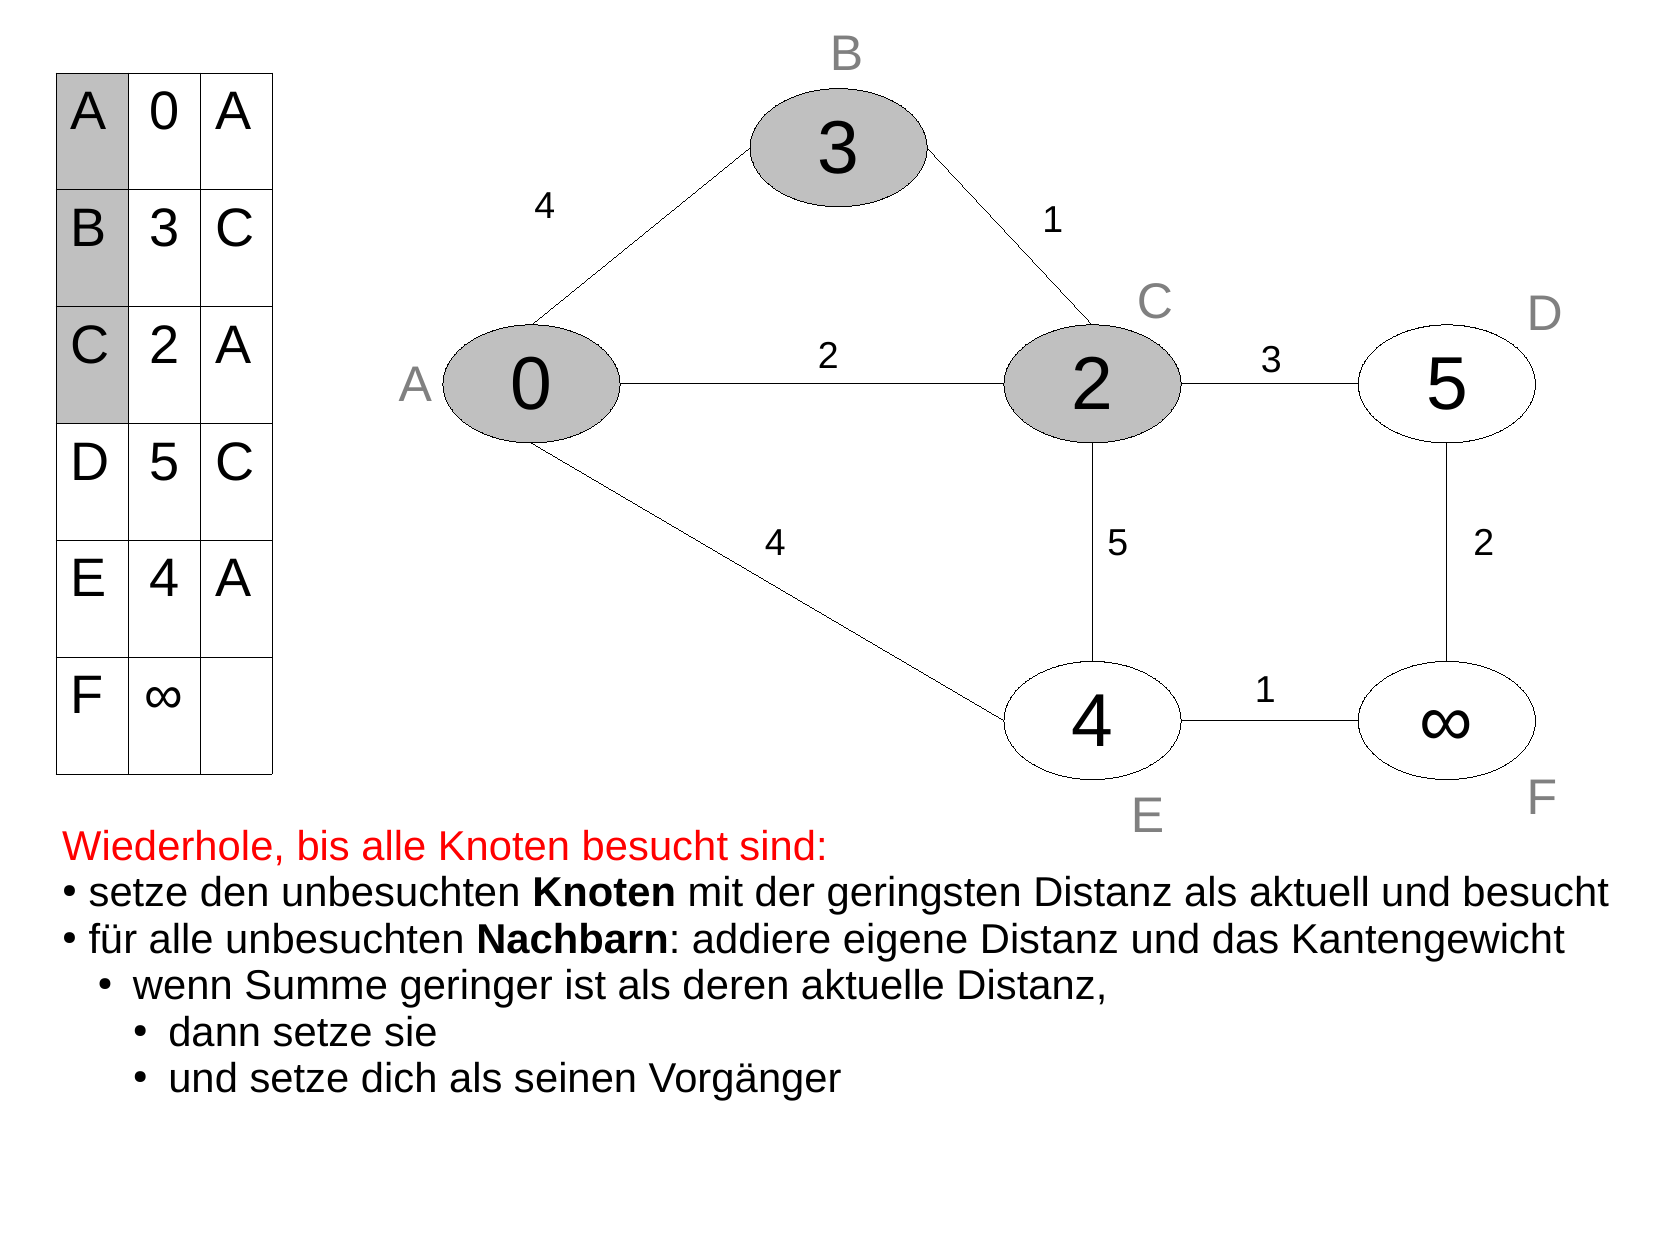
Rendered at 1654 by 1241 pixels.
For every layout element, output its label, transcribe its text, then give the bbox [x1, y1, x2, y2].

table_cell C [201, 424, 272, 540]
table_header 0 [129, 74, 200, 189]
table_cell F [57, 658, 128, 774]
table_header A [57, 74, 128, 189]
table_cell B [57, 190, 128, 306]
text_box E [1116, 779, 1176, 815]
table_cell E [57, 541, 128, 657]
text_box 2 [1003, 324, 1182, 443]
text_box F [1511, 761, 1601, 815]
text_box 2 [1458, 513, 1518, 585]
text_box 3 [1246, 330, 1306, 390]
table_cell 3 [129, 190, 200, 306]
text_box 2 [803, 326, 863, 384]
table_cell D [57, 424, 128, 540]
text_box 3 [750, 89, 928, 207]
table_cell C [201, 190, 272, 306]
text_box 4 [1003, 661, 1182, 780]
table_cell [201, 658, 272, 774]
text_box ∞ [1358, 661, 1536, 780]
table_cell A [201, 307, 272, 423]
table_header A [201, 74, 272, 189]
table_cell 4 [129, 541, 200, 657]
text_box A [383, 348, 473, 426]
text_box 1 [1240, 661, 1300, 725]
text_box 5 [1358, 324, 1536, 443]
text_box B [814, 17, 904, 89]
text_box 5 [1092, 513, 1152, 573]
text_box 4 [519, 177, 579, 235]
text_box D [1511, 277, 1601, 367]
text_box 0 [461, 324, 621, 443]
text_box Wiederhole, bis alle Knoten besucht sind: setze den unbesuchten Knoten mit der geringsten Distanz als aktuell und besucht für alle unbesuchten Nachbarn: addiere eigene Distanz und das Kantengewicht wenn Summe geringer ist als deren aktuelle Distanz, dann setze sie und setze dich als seinen Vorgänger [47, 815, 1654, 1113]
table_cell 2 [129, 307, 200, 423]
text_box 1 [1027, 191, 1087, 249]
table_cell ∞ [129, 658, 200, 774]
text_box C [1122, 265, 1211, 361]
table_cell A [201, 541, 272, 657]
table_cell 5 [129, 424, 200, 540]
table_cell C [57, 307, 128, 423]
text_box 4 [750, 513, 810, 571]
